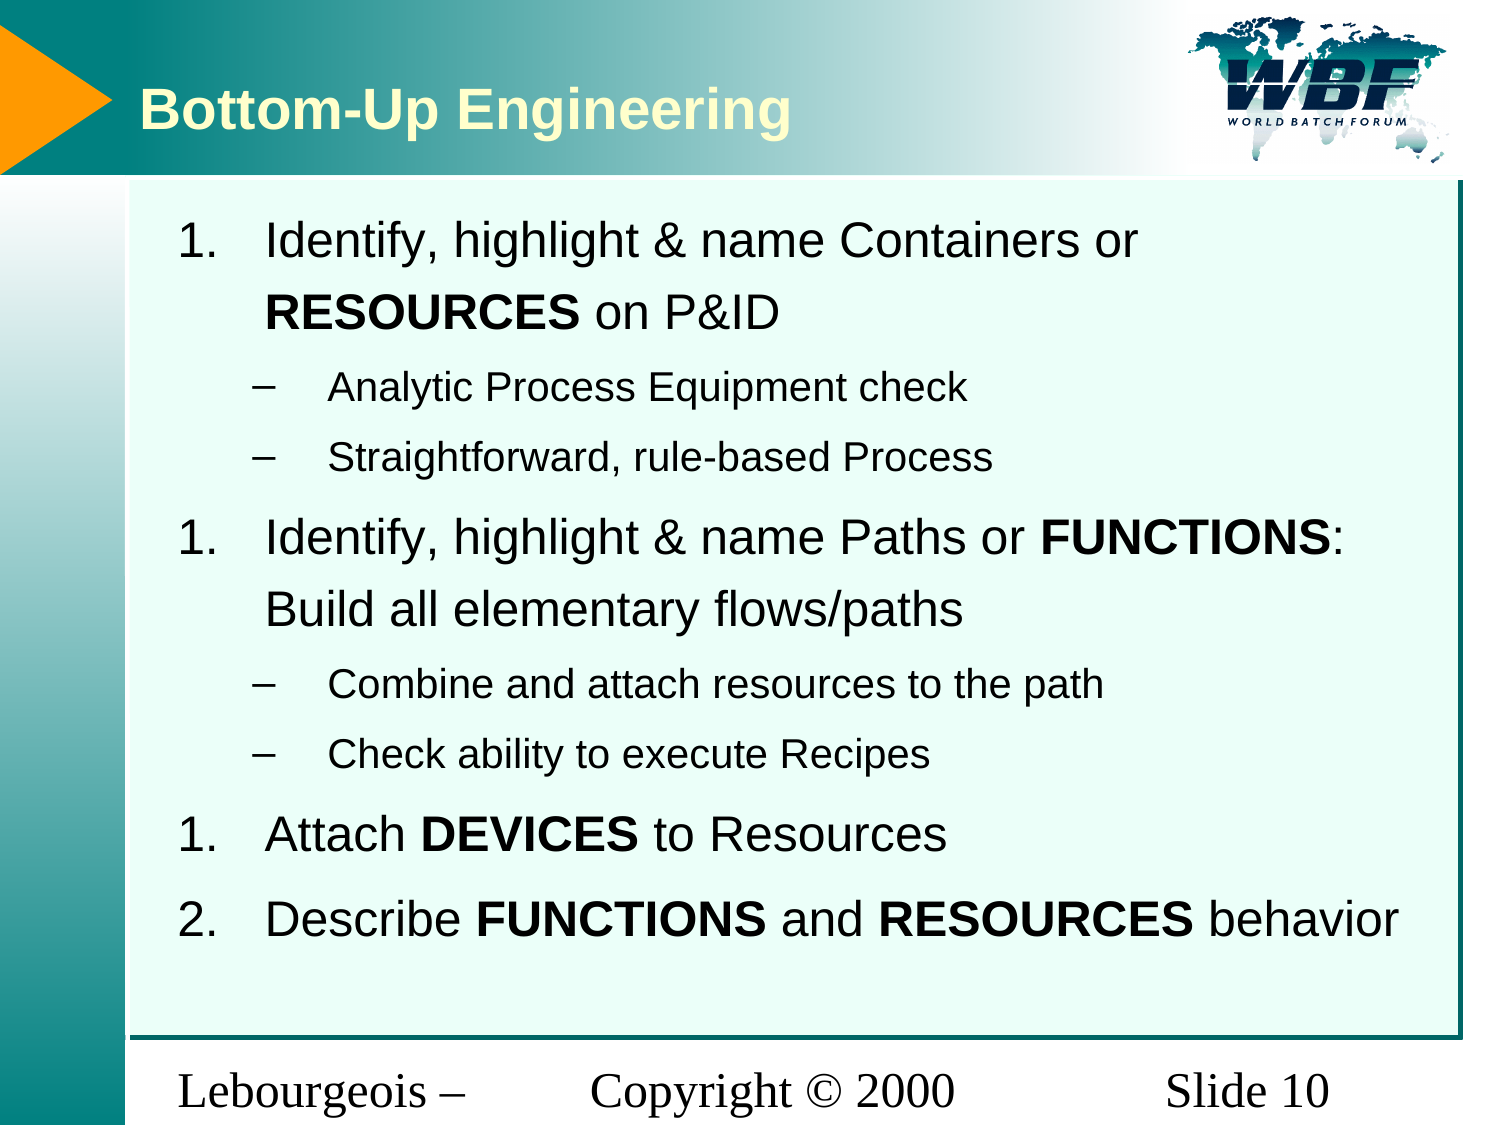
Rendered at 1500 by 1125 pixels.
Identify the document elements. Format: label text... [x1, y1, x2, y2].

list Identify, highlight & name Containers or RESOURCES on P&ID Analytic Process Equipment check Straightforward, rule-based Process Identify, highlight & name Paths or FUNCTIONS: Build all elementary flows/paths Combine and attach resources to the path Check ability to execute Recipes Attach DEVICES to Resources Describe FUNCTIONS and RESOURCES behavior [162, 187, 1463, 1013]
title Bottom-Up Engineering [125, 49, 1150, 163]
